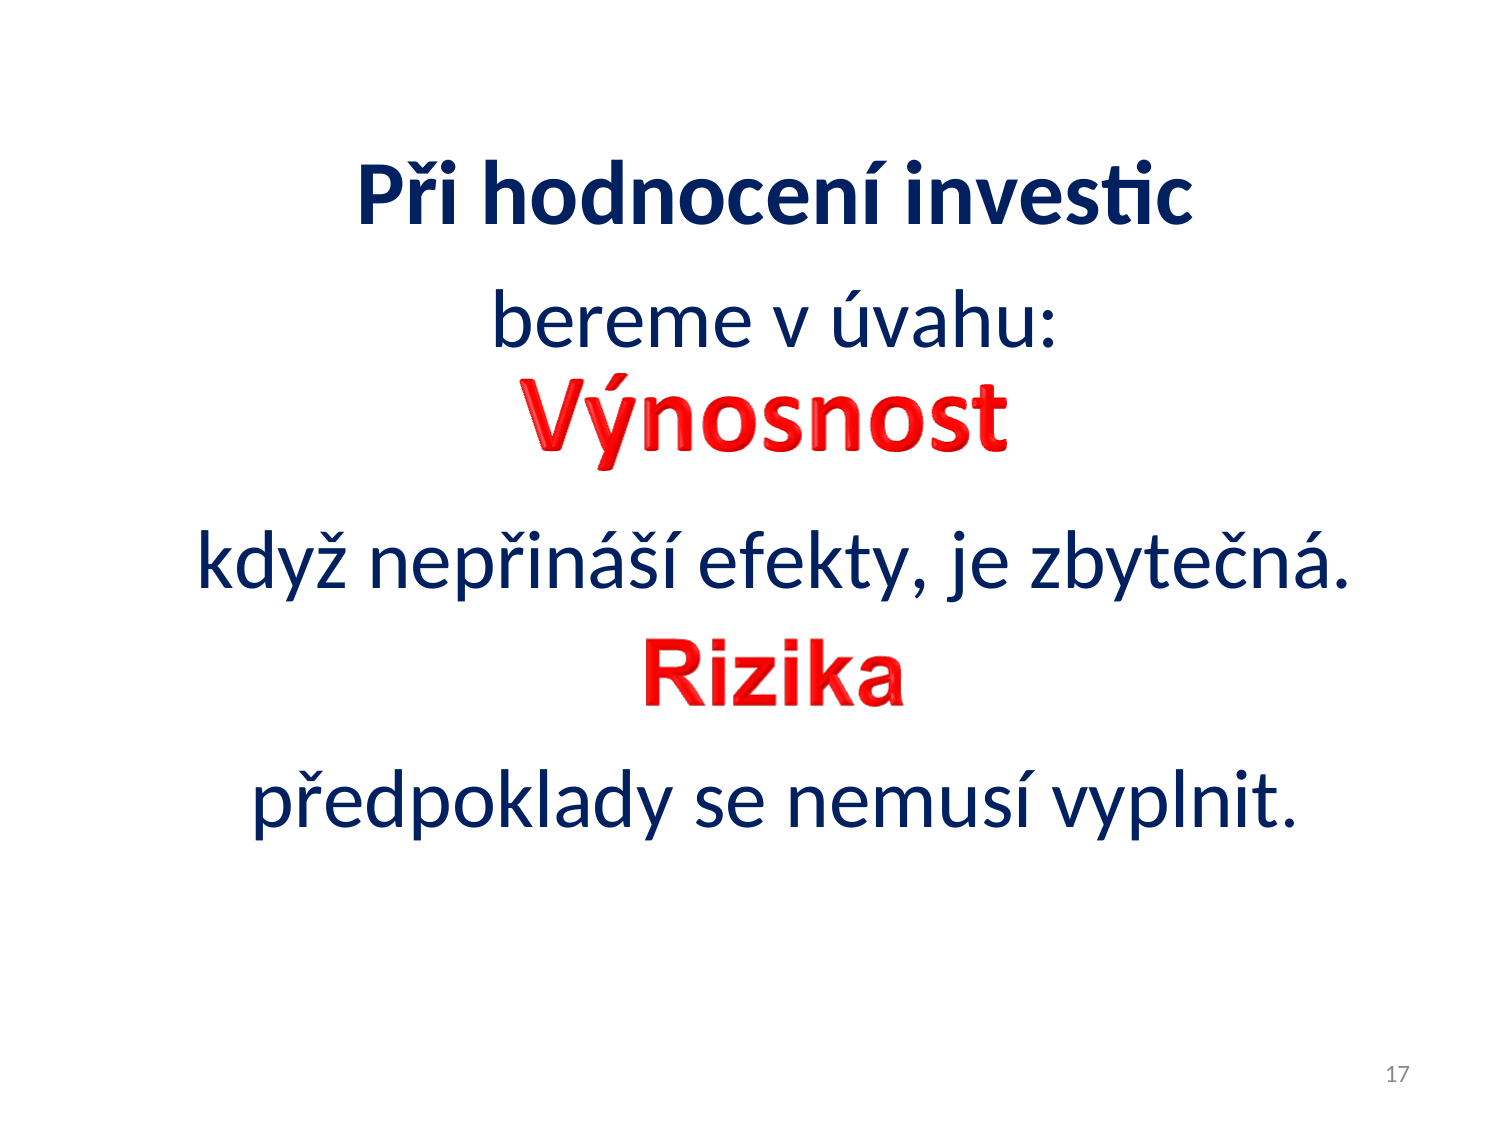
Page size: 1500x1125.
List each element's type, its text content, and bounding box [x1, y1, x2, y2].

picture [582, 585, 964, 738]
list Při hodnocení investic bereme v úvahu: když nepřináší efekty, je zbytečná. předpoklady se nemusí vyplnit. [100, 125, 1451, 946]
text_box <číslo> [1074, 1042, 1426, 1103]
picture [448, 308, 1080, 491]
